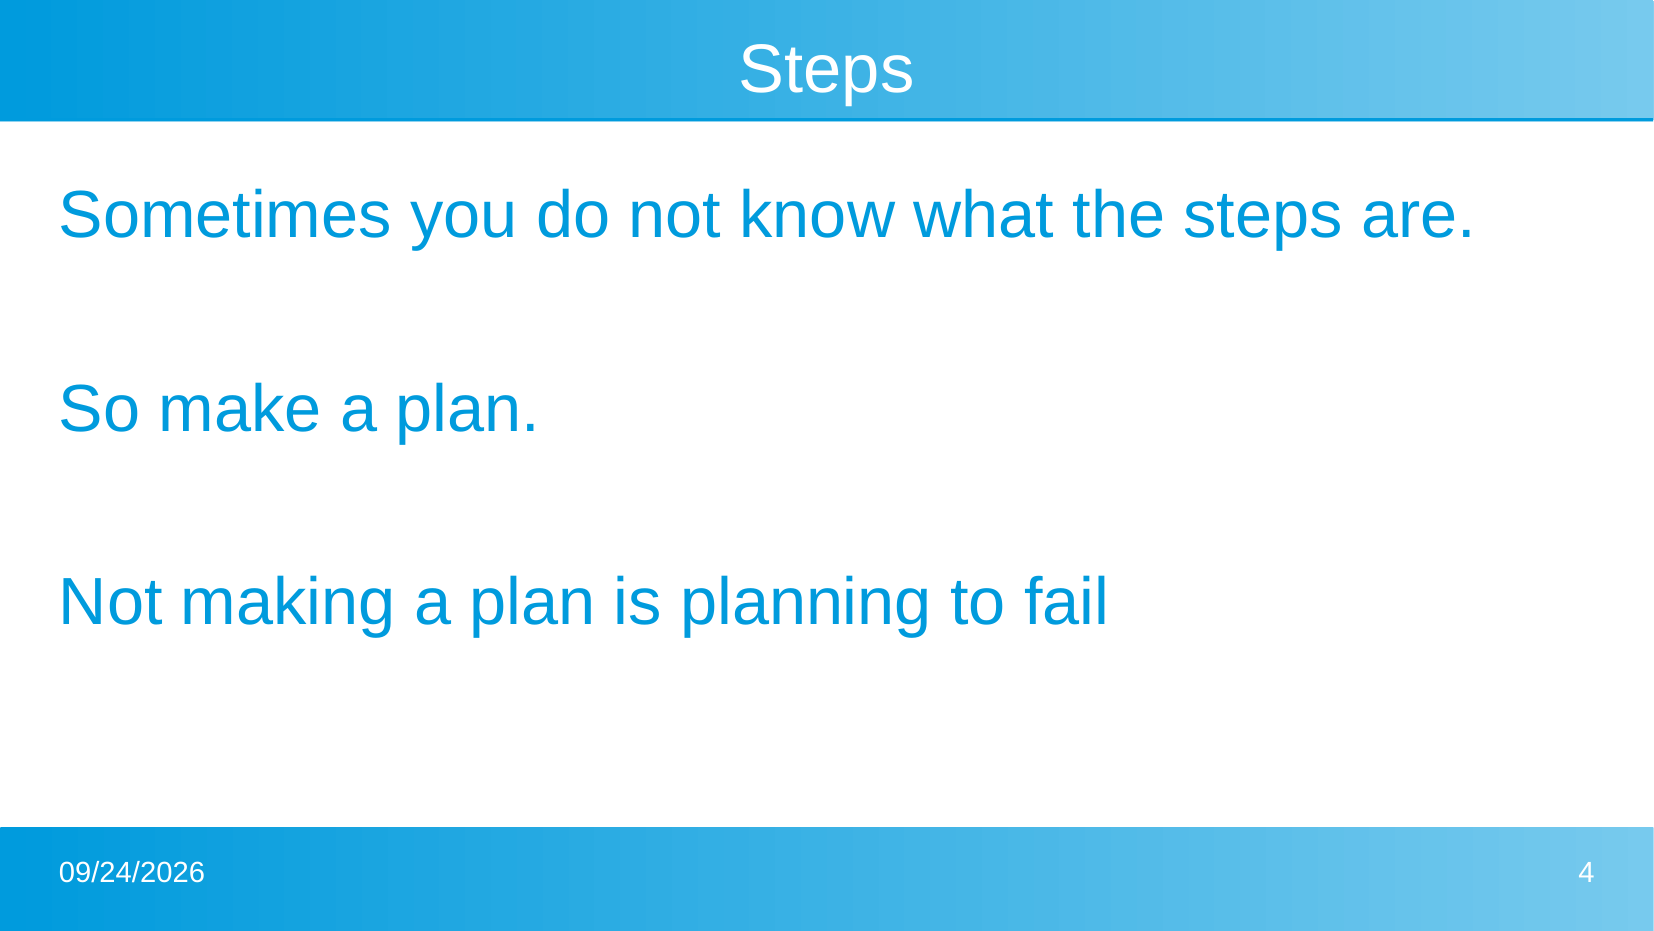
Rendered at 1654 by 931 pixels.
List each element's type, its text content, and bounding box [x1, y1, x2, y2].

title Steps [59, 29, 1595, 108]
list Sometimes you do not know what the steps are. So make a plan. Not making a plan is planning to fail [59, 177, 1595, 768]
